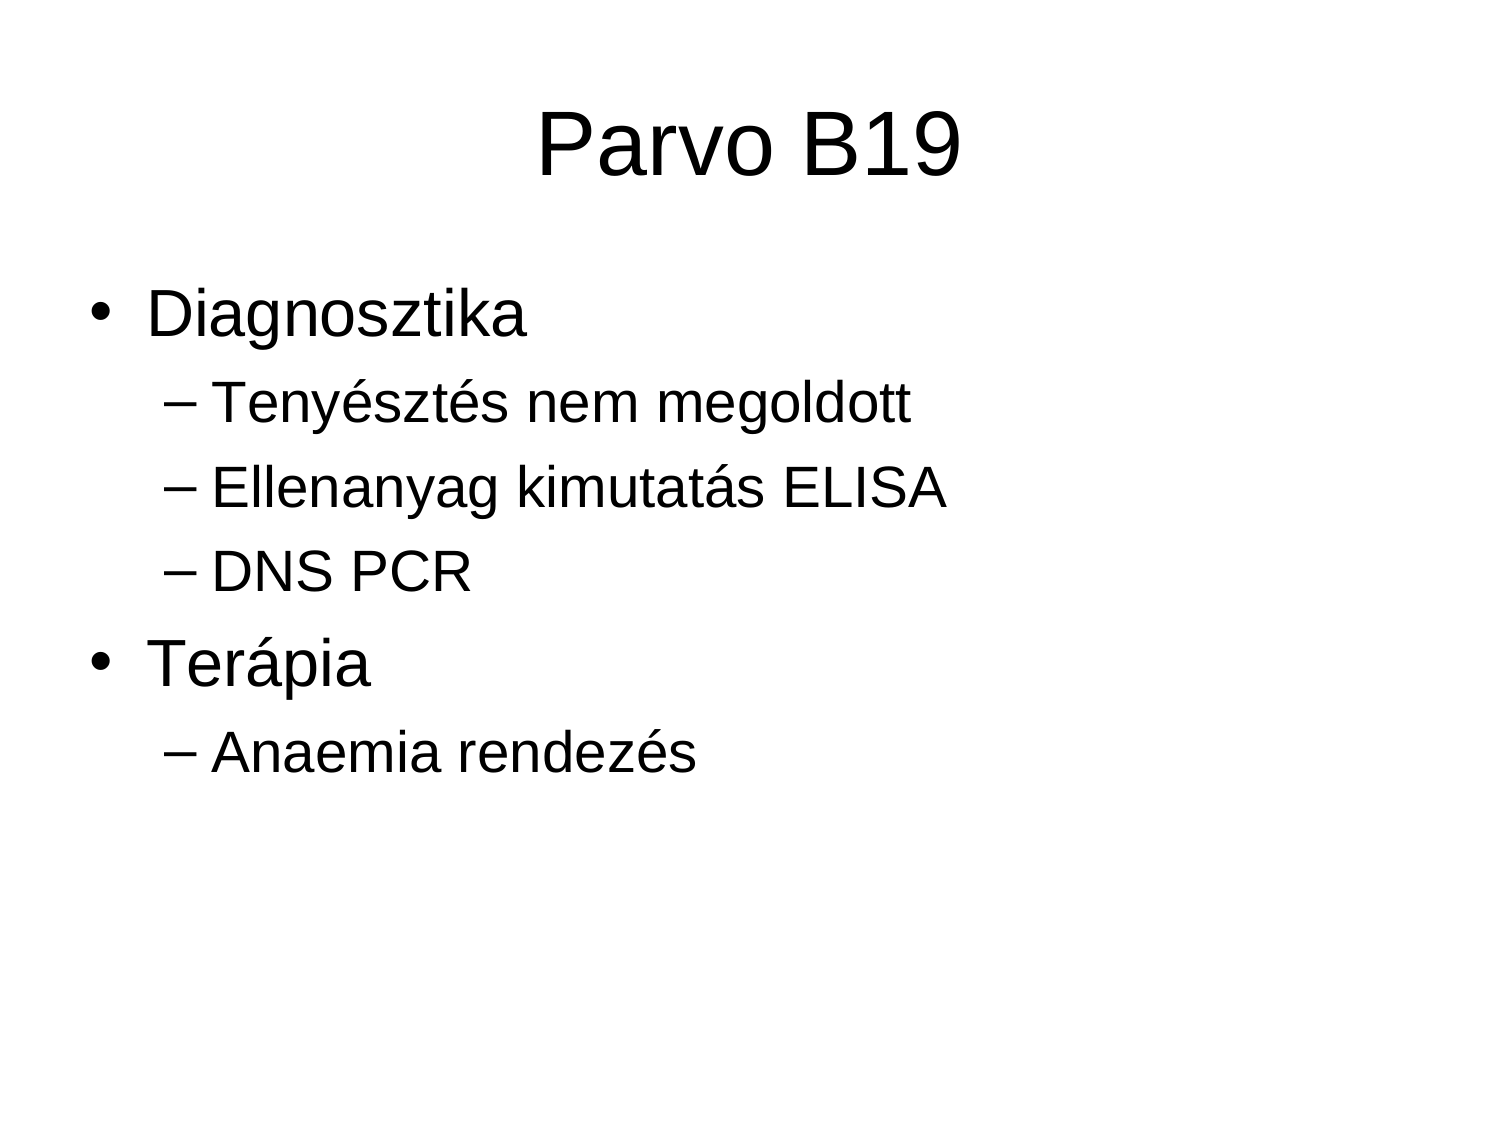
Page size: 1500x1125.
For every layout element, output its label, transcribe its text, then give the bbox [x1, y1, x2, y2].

list Diagnosztika Tenyésztés nem megoldott Ellenanyag kimutatás ELISA DNS PCR Terápia Anaemia rendezés [75, 262, 1426, 1005]
title Parvo B19 [75, 45, 1426, 233]
